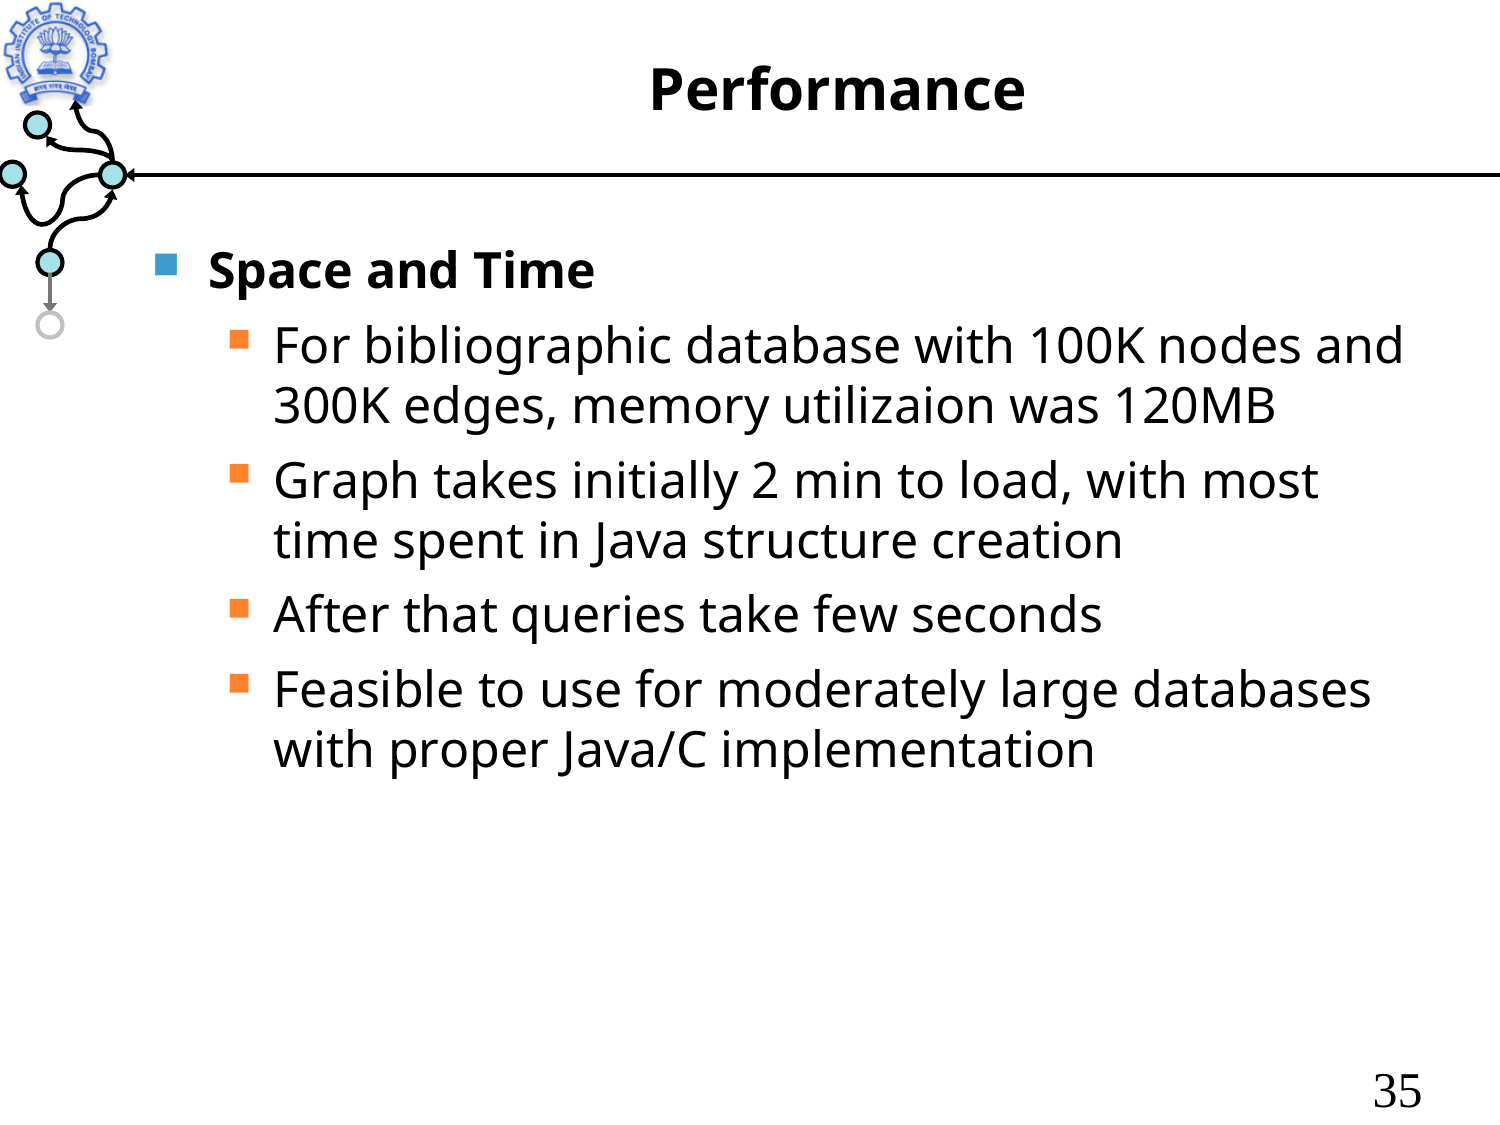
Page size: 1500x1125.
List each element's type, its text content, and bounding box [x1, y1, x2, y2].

list Space and Time For bibliographic database with 100K nodes and 300K edges, memory utilizaion was 120MB Graph takes initially 2 min to load, with most time spent in Java structure creation After that queries take few seconds Feasible to use for moderately large databases with proper Java/C implementation [137, 237, 1450, 1063]
picture [0, 0, 113, 106]
title Performance [200, 12, 1476, 163]
